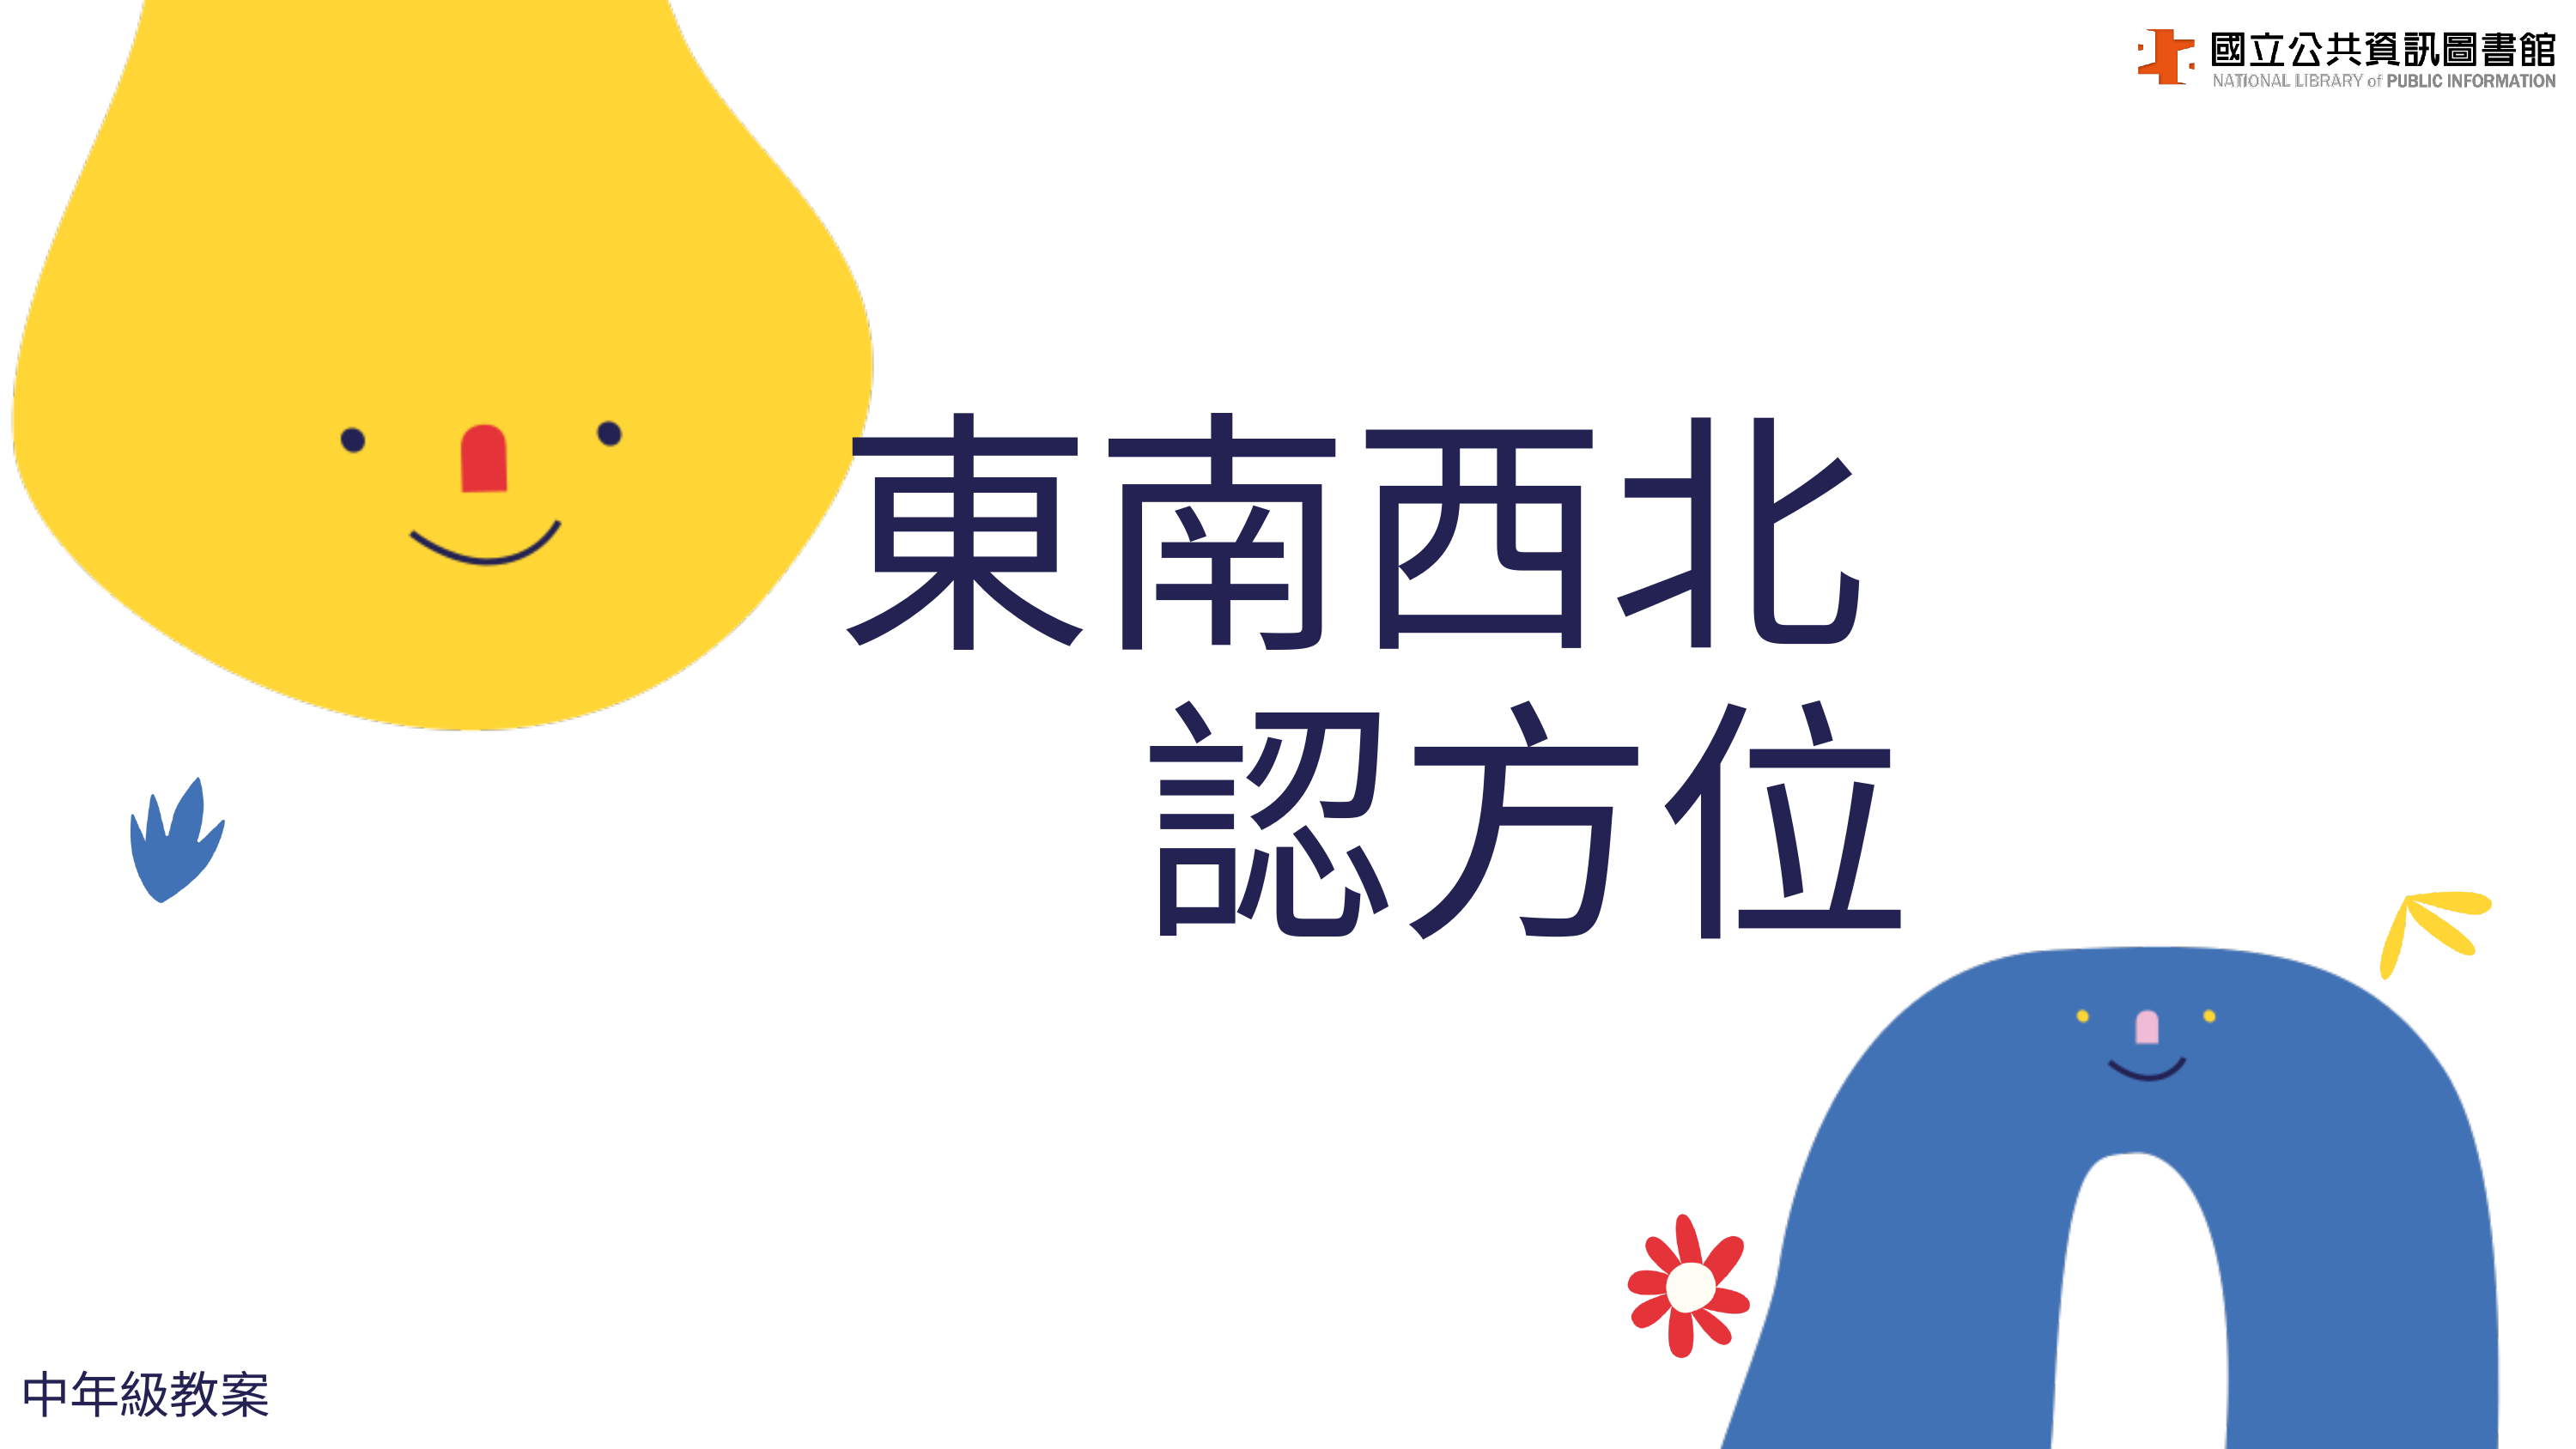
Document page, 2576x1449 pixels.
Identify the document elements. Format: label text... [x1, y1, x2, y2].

text_box [974, 493, 1020, 516]
text_box 東南西北 認方位 [632, 516, 2069, 974]
text_box [894, 493, 954, 516]
text_box 中年級教案 [0, 1358, 918, 1416]
text_box [0, 0, 1020, 903]
text_box [1550, 889, 2528, 1449]
text_box [974, 456, 1020, 477]
